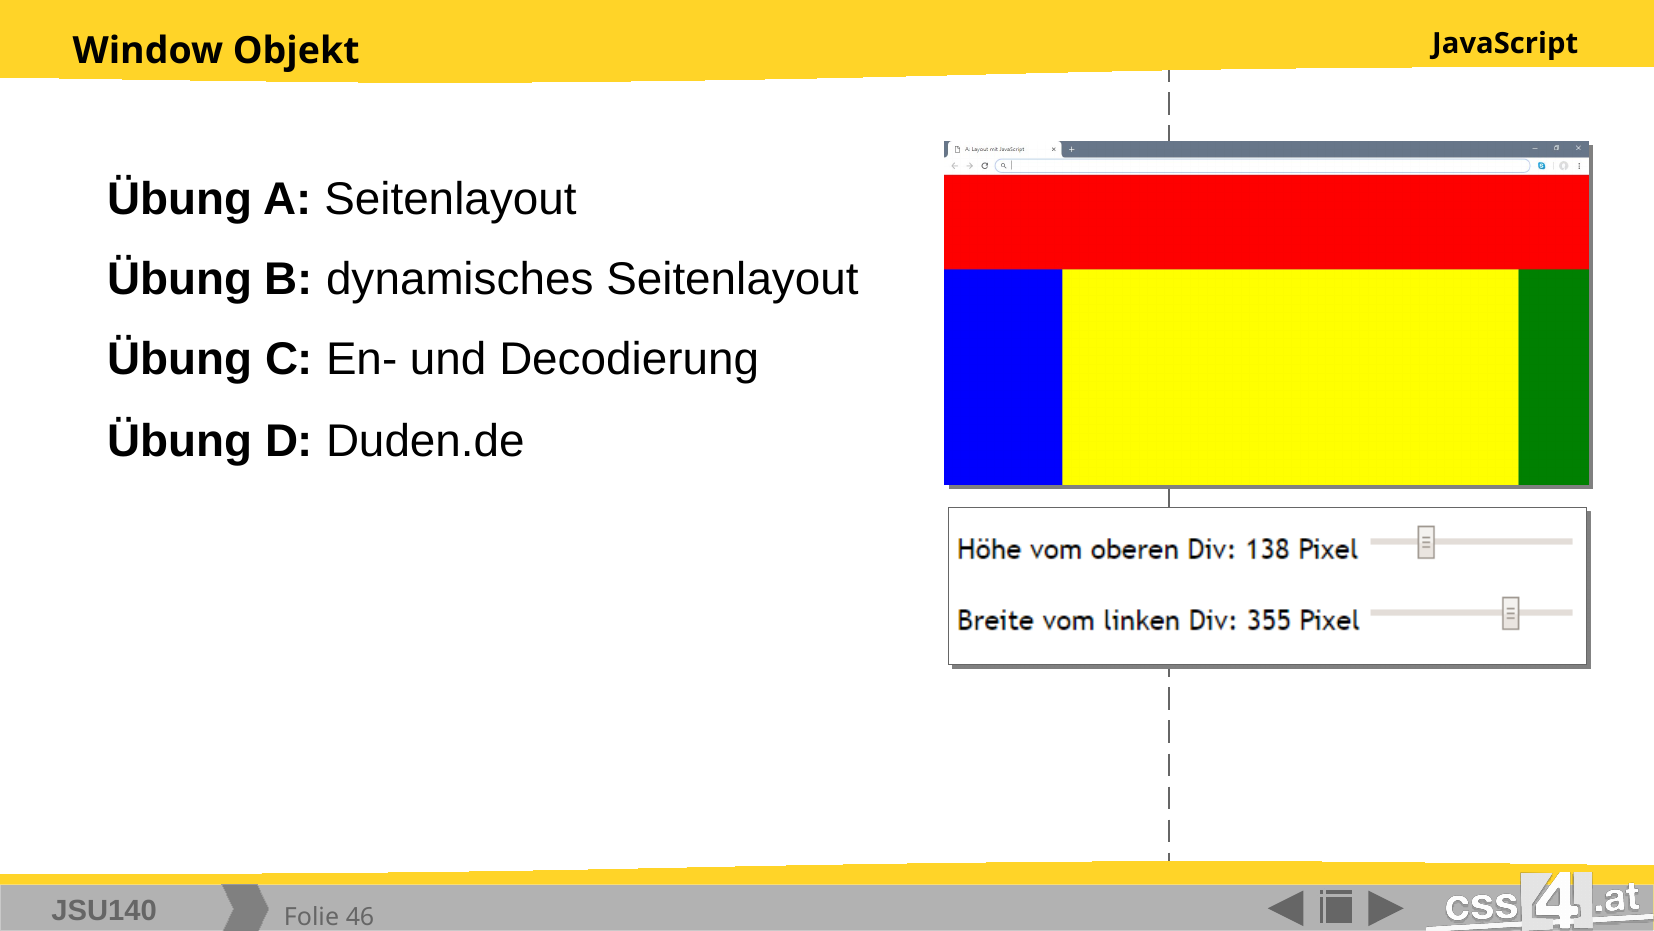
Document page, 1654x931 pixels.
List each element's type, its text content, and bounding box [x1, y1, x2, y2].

picture [948, 507, 1587, 665]
text_box Übung A: Seitenlayout [92, 165, 618, 232]
text_box Übung D: Duden.de [92, 407, 620, 475]
picture [944, 141, 1589, 485]
text_box JSU140 [36, 886, 209, 931]
text_box Übung B: dynamisches Seitenlayout [92, 245, 874, 312]
text_box Folie <Foliennummer> [269, 891, 542, 931]
text_box [0, 0, 1654, 83]
text_box [0, 861, 1654, 931]
text_box Übung C: En- und Decodierung [92, 325, 788, 392]
text_box Window Objekt [57, 16, 416, 69]
picture [1426, 872, 1654, 931]
text_box JavaScript [1417, 15, 1607, 60]
